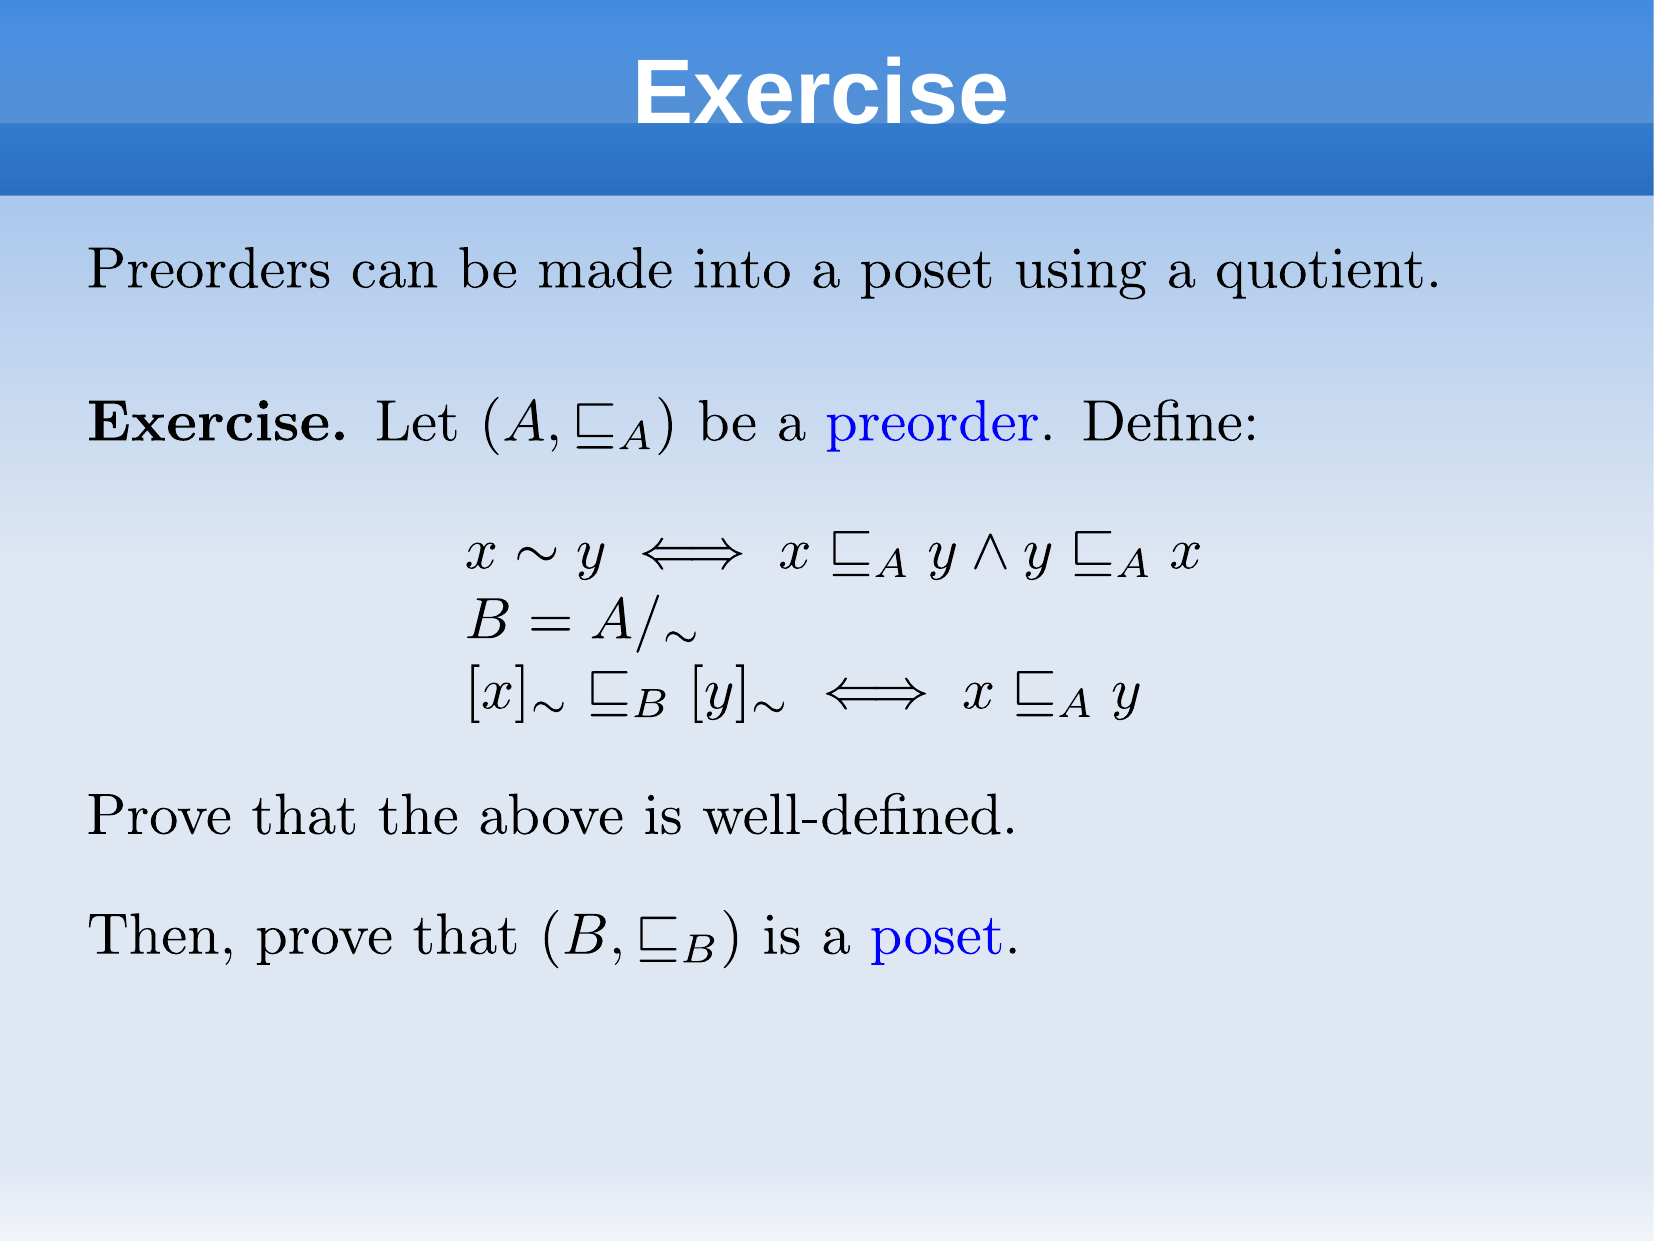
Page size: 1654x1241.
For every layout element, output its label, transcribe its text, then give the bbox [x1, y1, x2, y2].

picture [0, 0, 1654, 1241]
title Exercise [76, 0, 1565, 196]
